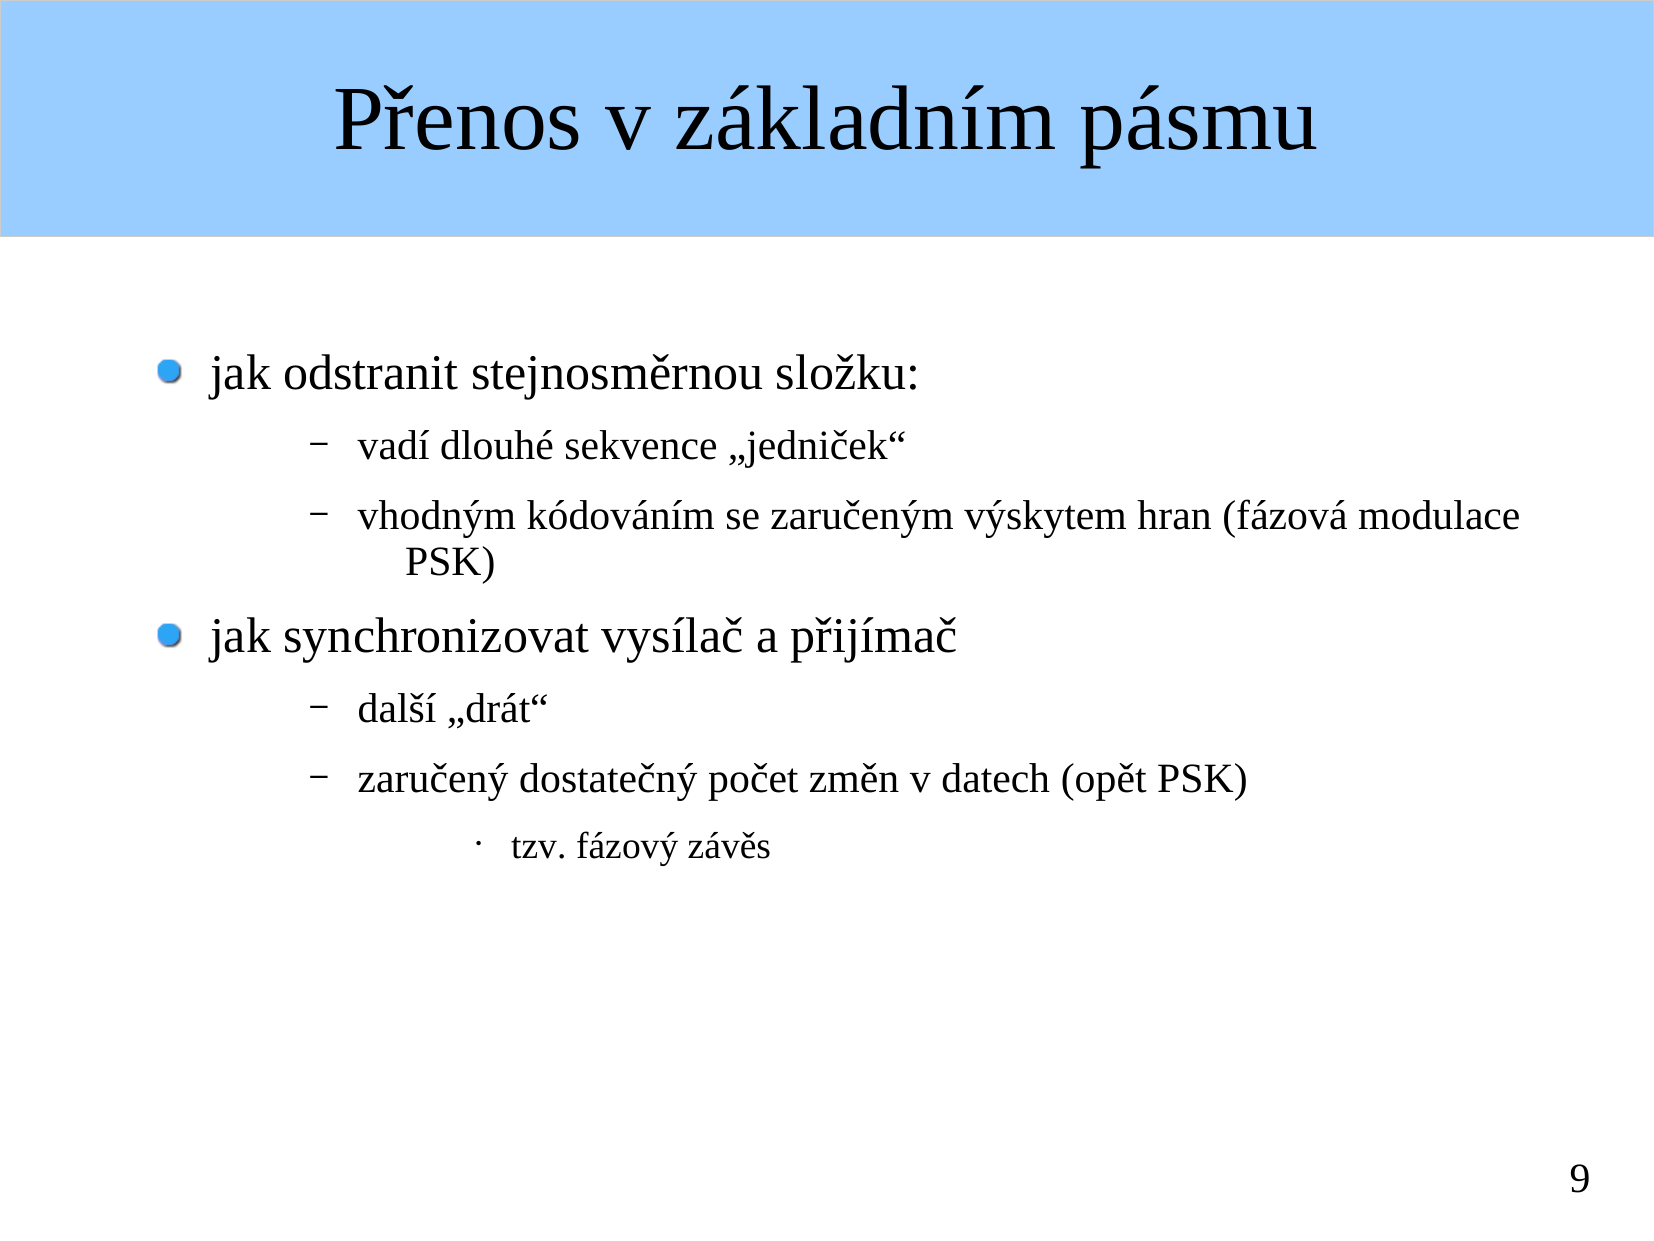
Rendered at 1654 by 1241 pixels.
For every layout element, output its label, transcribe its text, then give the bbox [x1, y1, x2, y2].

title Přenos v základním pásmu [0, 0, 1654, 237]
list jak odstranit stejnosměrnou složku: vadí dlouhé sekvence „jedniček“ vhodným kódováním se zaručeným výskytem hran (fázová modulace PSK) jak synchronizovat vysílač a přijímač další „drát“ zaručený dostatečný počet změn v datech (opět PSK) tzv. fázový závěs [121, 344, 1534, 1157]
